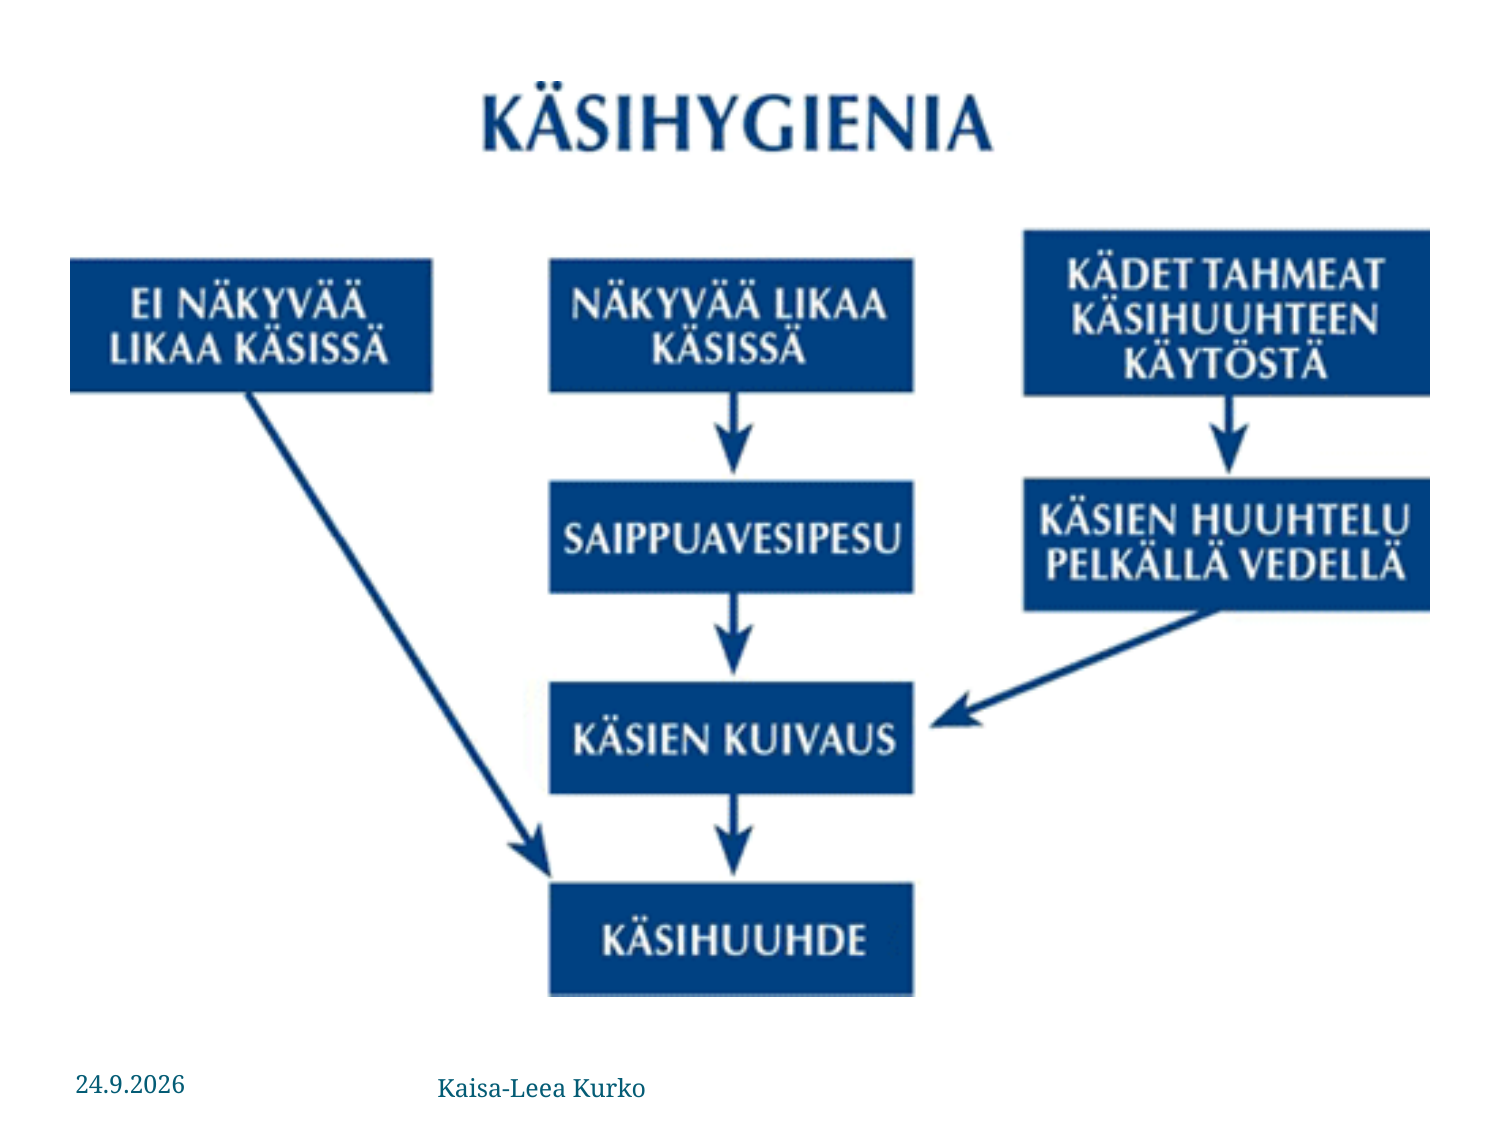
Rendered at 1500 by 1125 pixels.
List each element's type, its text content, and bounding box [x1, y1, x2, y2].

picture [70, 82, 1430, 997]
text_box Kaisa-Leea Kurko [437, 1042, 988, 1103]
text_box 9.8.2020 [74, 1042, 426, 1103]
